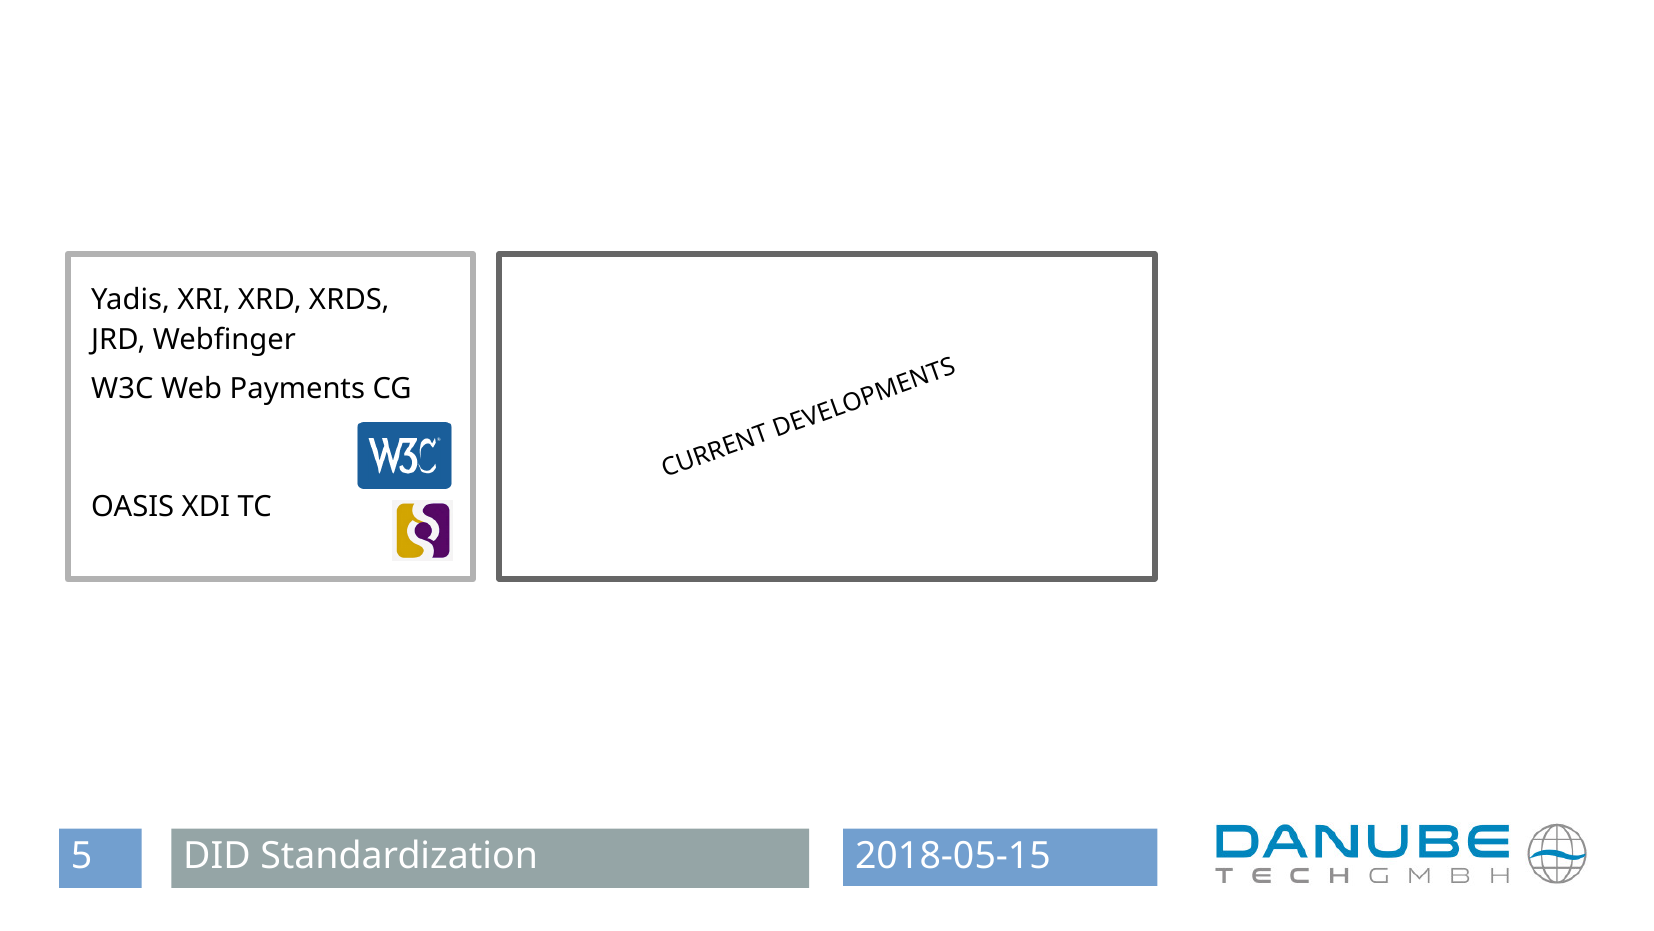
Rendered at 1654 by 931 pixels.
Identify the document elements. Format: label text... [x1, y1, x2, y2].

text_box W3C Web Payments CG [76, 359, 461, 443]
picture [347, 411, 462, 497]
text_box OASIS XDI TC [76, 477, 461, 561]
text_box CURRENT DEVELOPMENTS [639, 328, 994, 492]
text_box Yadis, XRI, XRD, XRDS, JRD, Webfinger [76, 270, 438, 355]
picture [1206, 814, 1595, 892]
